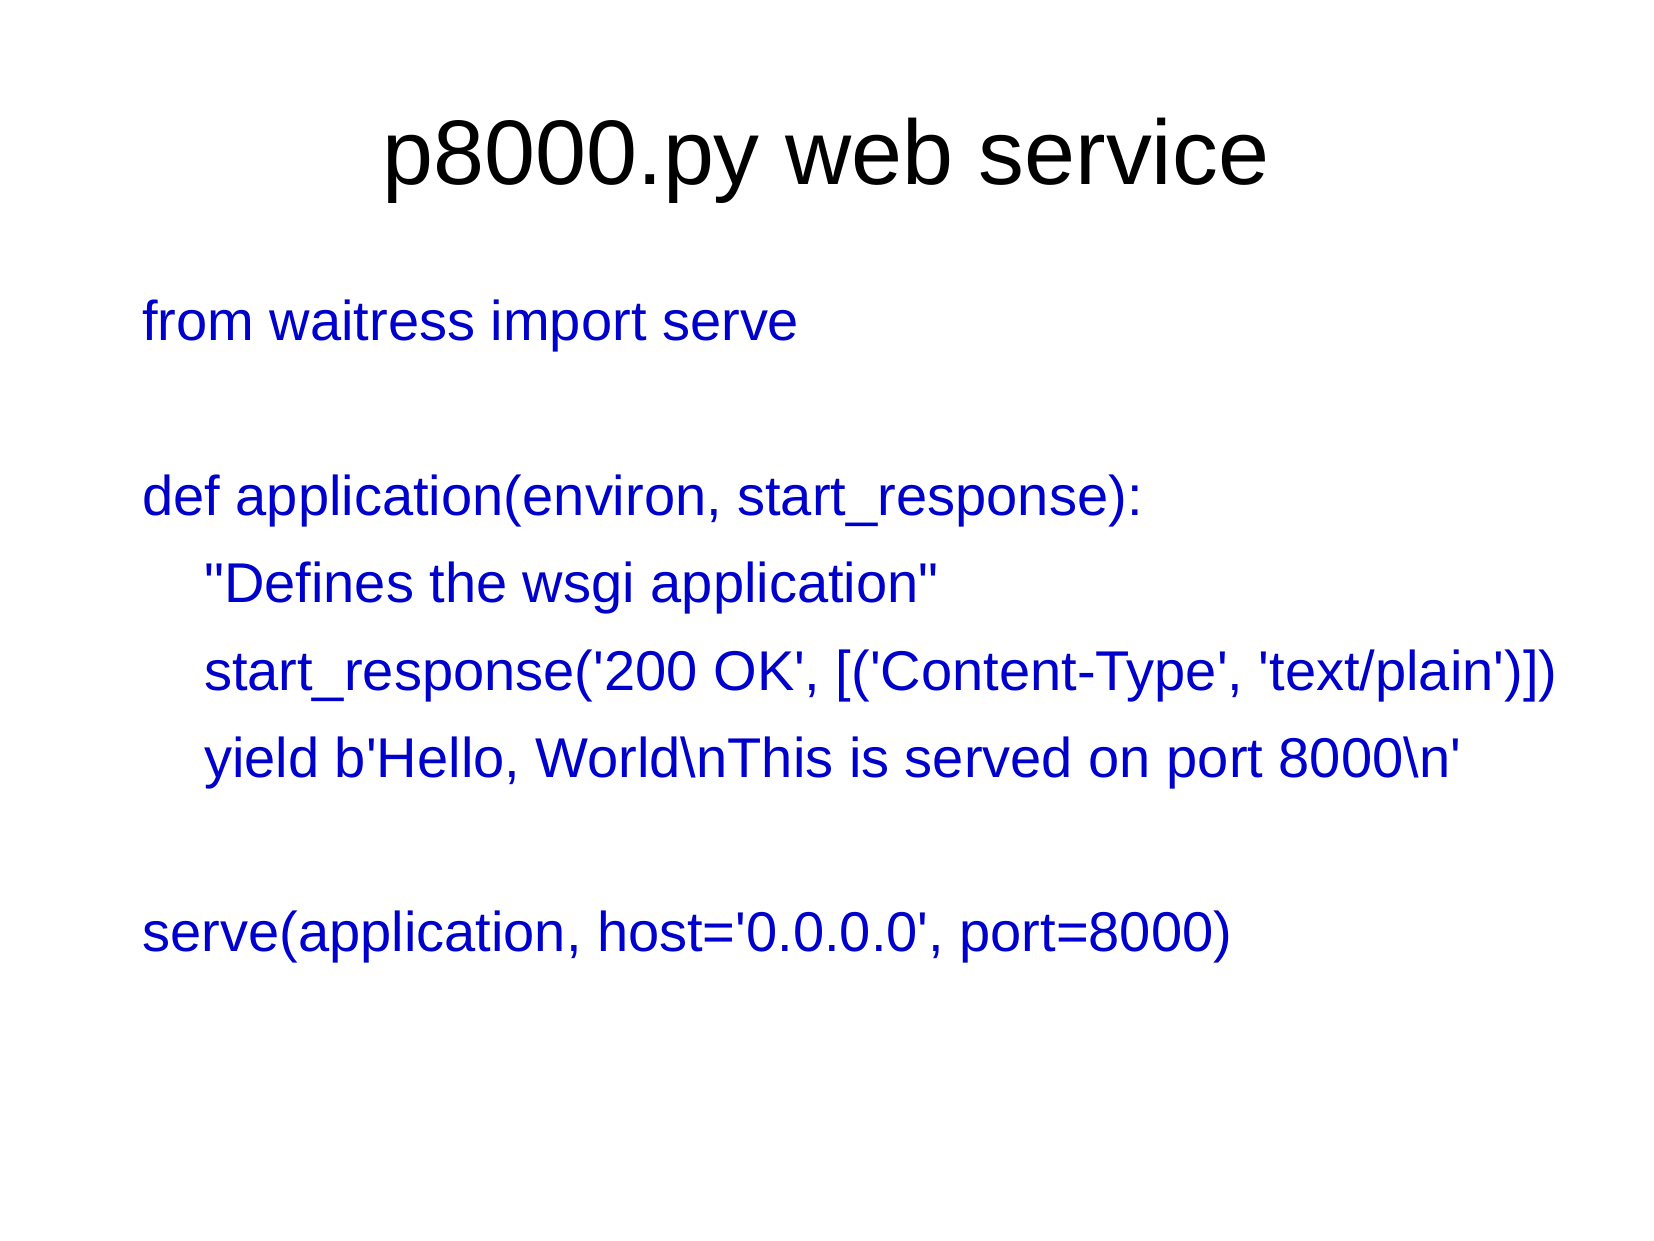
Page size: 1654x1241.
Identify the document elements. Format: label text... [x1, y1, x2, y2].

list from waitress import serve def application(environ, start_response): "Defines the wsgi application" start_response('200 OK', [('Content-Type', 'text/plain')]) yield b'Hello, World\nThis is served on port 8000\n' serve(application, host='0.0.0.0', port=8000) [82, 290, 1571, 1010]
title p8000.py web service [82, 49, 1571, 257]
